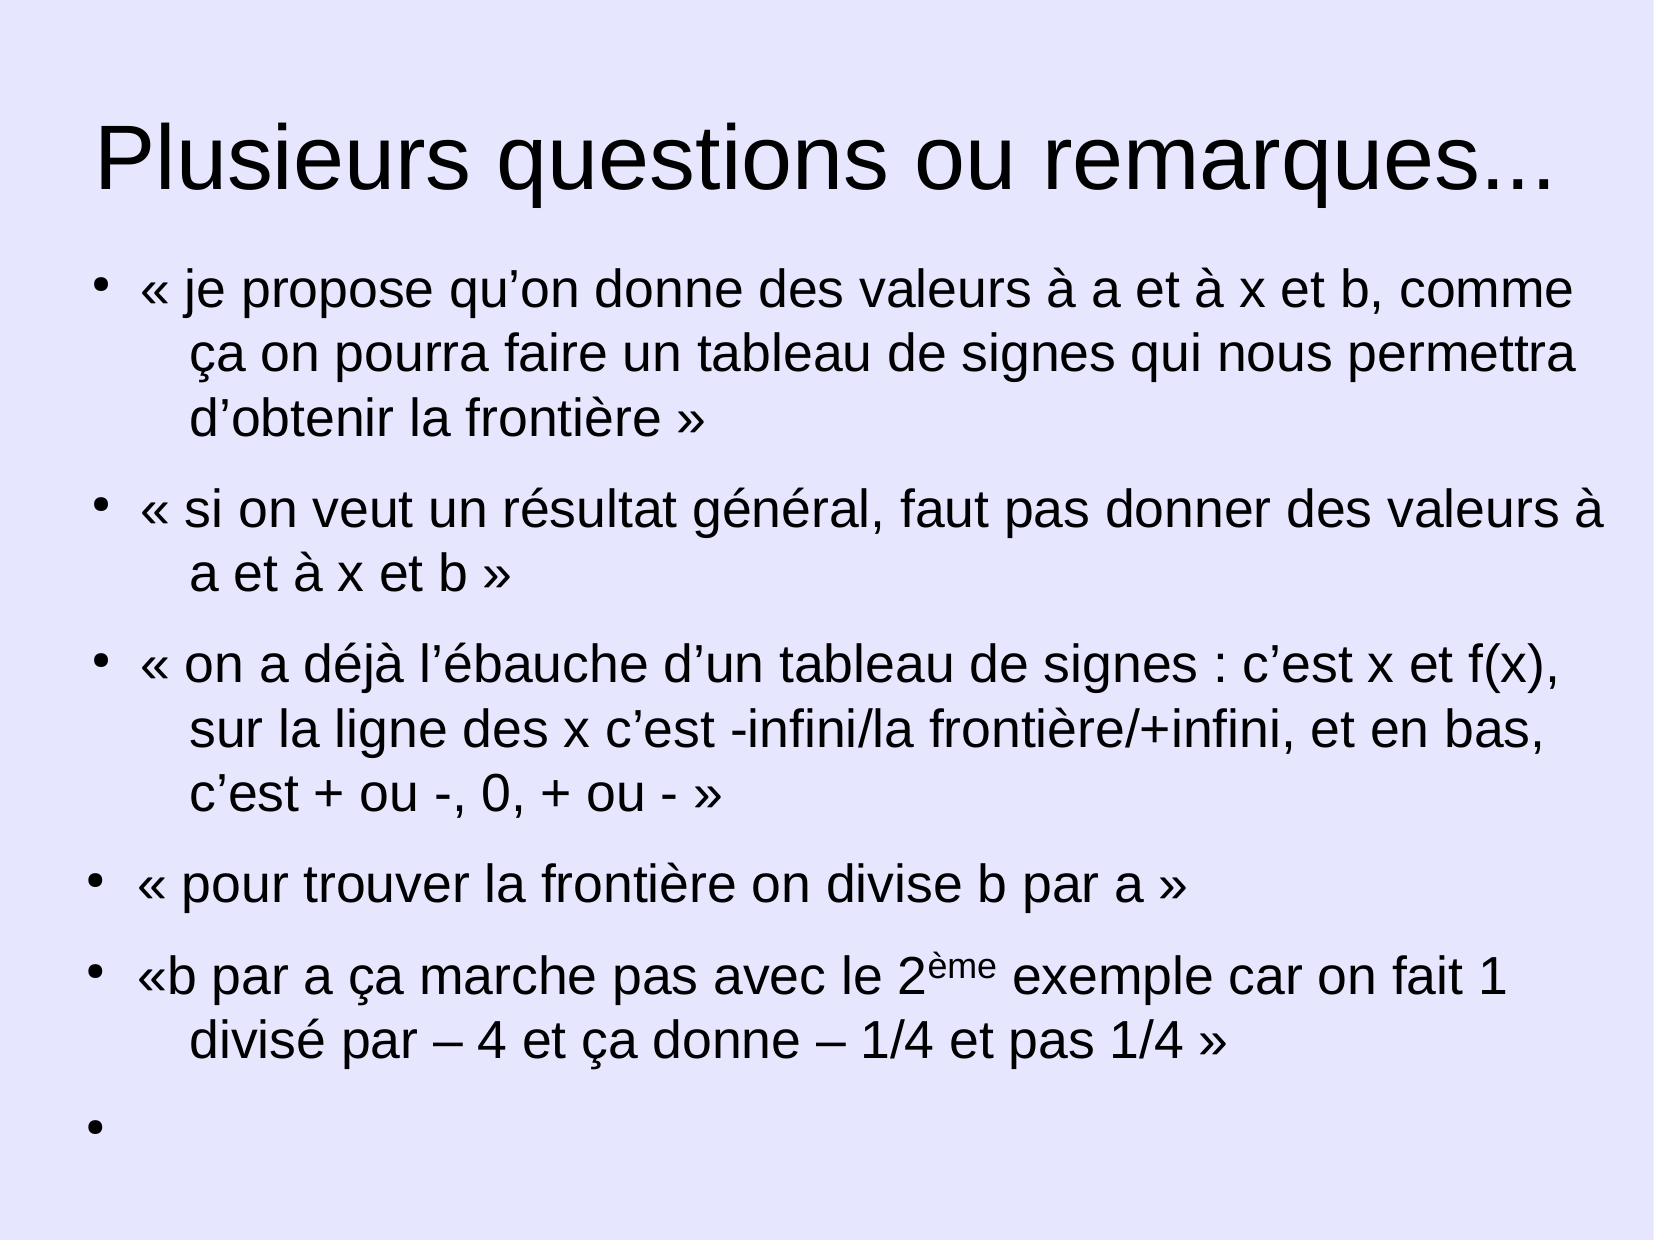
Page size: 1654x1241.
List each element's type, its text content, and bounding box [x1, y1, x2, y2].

title Plusieurs questions ou remarques... [82, 56, 1571, 250]
list « je propose qu’on donne des valeurs à a et à x et b, comme ça on pourra faire un tableau de signes qui nous permettra d’obtenir la frontière » « si on veut un résultat général, faut pas donner des valeurs à a et à x et b » « on a déjà l’ébauche d’un tableau de signes : c’est x et f(x), sur la ligne des x c’est -infini/la frontière/+infini, et en bas, c’est + ou -, 0, + ou - » « pour trouver la frontière on divise b par a » «b par a ça marche pas avec le 2ème exemple car on fait 1 divisé par – 4 et ça donne – 1/4 et pas 1/4 » [58, 253, 1618, 1070]
